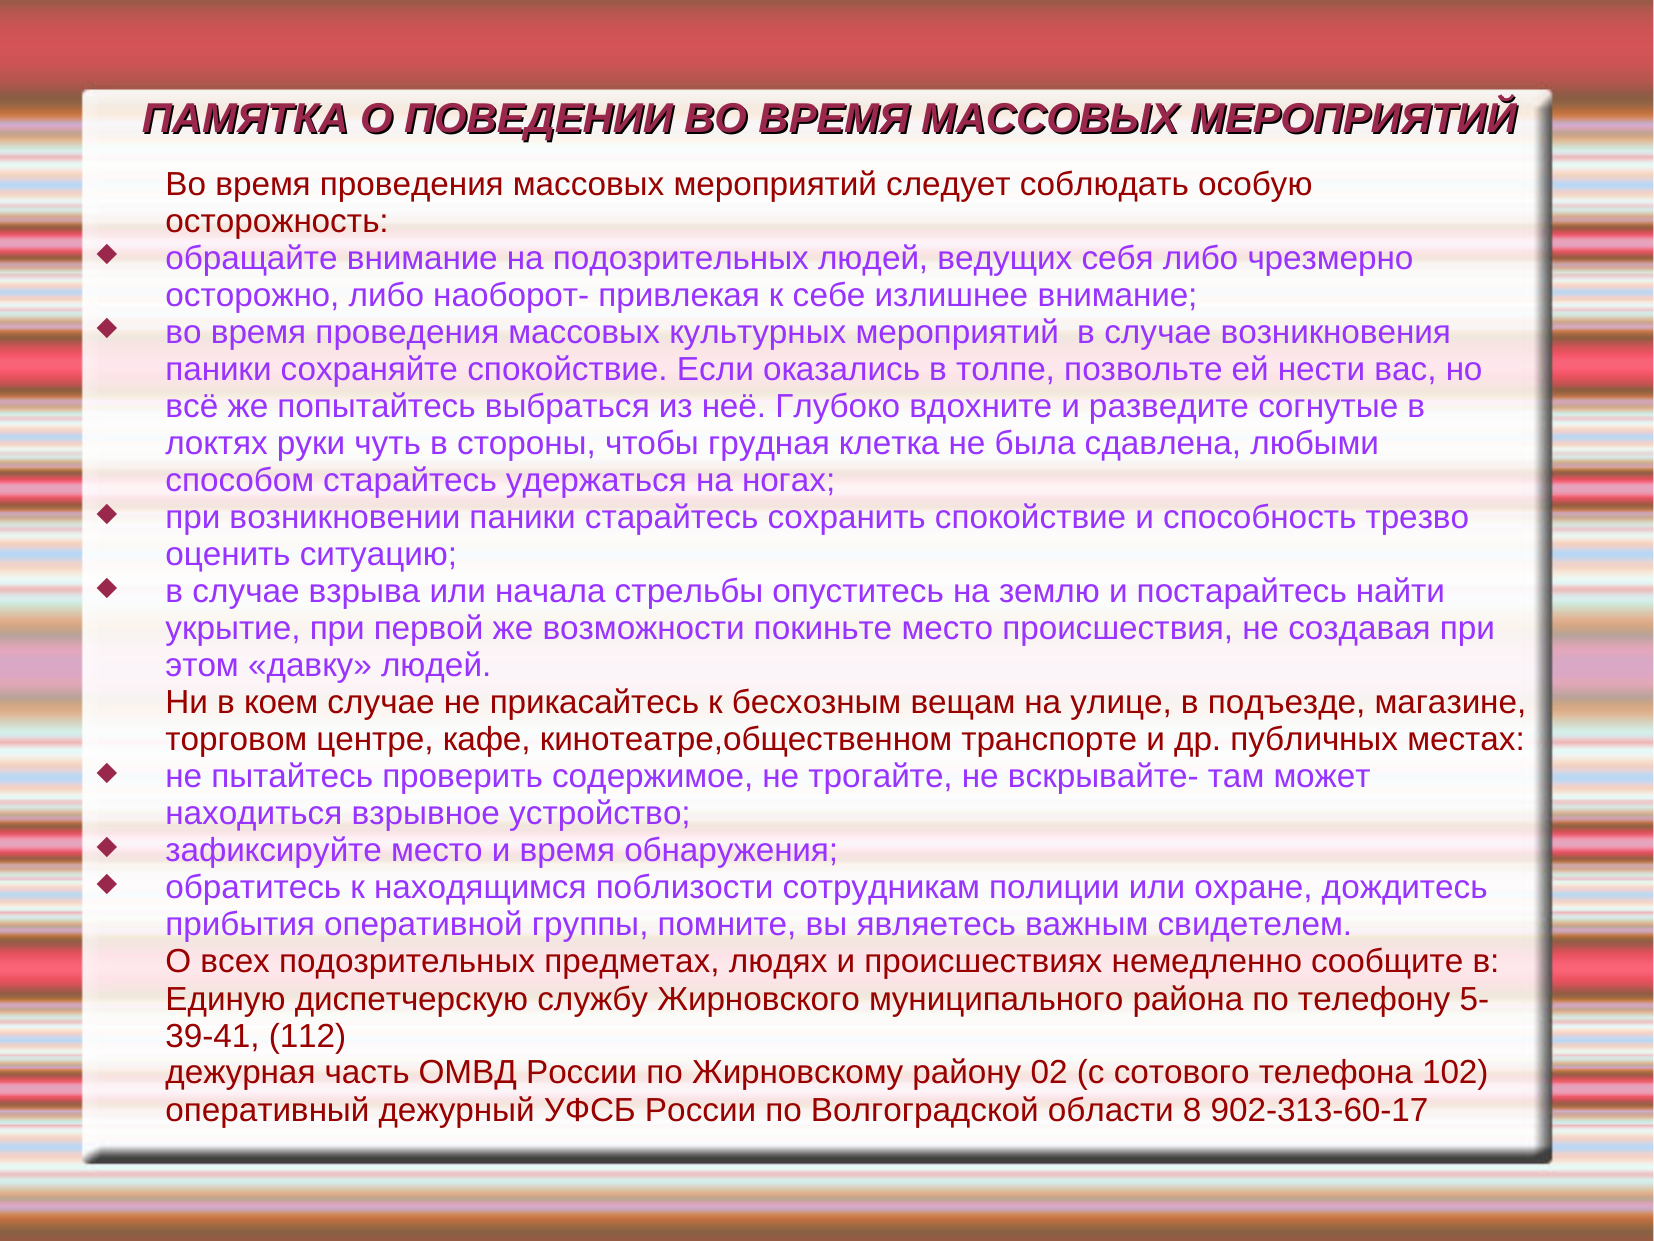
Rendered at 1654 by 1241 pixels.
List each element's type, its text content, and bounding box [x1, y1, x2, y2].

title ПАМЯТКА О ПОВЕДЕНИИ ВО ВРЕМЯ МАССОВЫХ МЕРОПРИЯТИЙ [123, 59, 1536, 165]
picture [0, 0, 1654, 1241]
list Во время проведения массовых мероприятий следует соблюдать особую осторожность: обращайте внимание на подозрительных людей, ведущих себя либо чрезмерно осторожно, либо наоборот- привлекая к себе излишнее внимание; во время проведения массовых культурных мероприятий в случае возникновения паники сохраняйте спокойствие. Если оказались в толпе, позвольте ей нести вас, но всё же попытайтесь выбраться из неё. Глубоко вдохните и разведите согнутые в локтях руки чуть в стороны, чтобы грудная клетка не была сдавлена, любыми способом старайтесь удержаться на ногах; при возникновении паники старайтесь сохранить спокойствие и способность трезво оценить ситуацию; в случае взрыва или начала стрельбы опуститесь на землю и постарайтесь найти укрытие, при первой же возможности покиньте место происшествия, не создавая при этом «давку» людей. Ни в коем случае не прикасайтесь к бесхозным вещам на улице, в подъезде, магазине, торговом центре, кафе, кинотеатре,общественном транспорте и др. публичных местах: не пытайтесь проверить содержимое, не трогайте, не вскрывайте- там может находиться взрывное устройство; зафиксируйте место и время обнаружения; обратитесь к находящимся поблизости сотрудникам полиции или охране, дождитесь прибытия оперативной группы, помните, вы являетесь важным свидетелем. О всех подозрительных предметах, людях и происшествиях немедленно сообщите в: Единую диспетчерскую службу Жирновского муниципального района по телефону 5-39-41, (112) дежурная часть ОМВД России по Жирновскому району 02 (с сотового телефона 102) оперативный дежурный УФСБ России по Волгоградской области 8 902-313-60-17 [82, 165, 1536, 1135]
